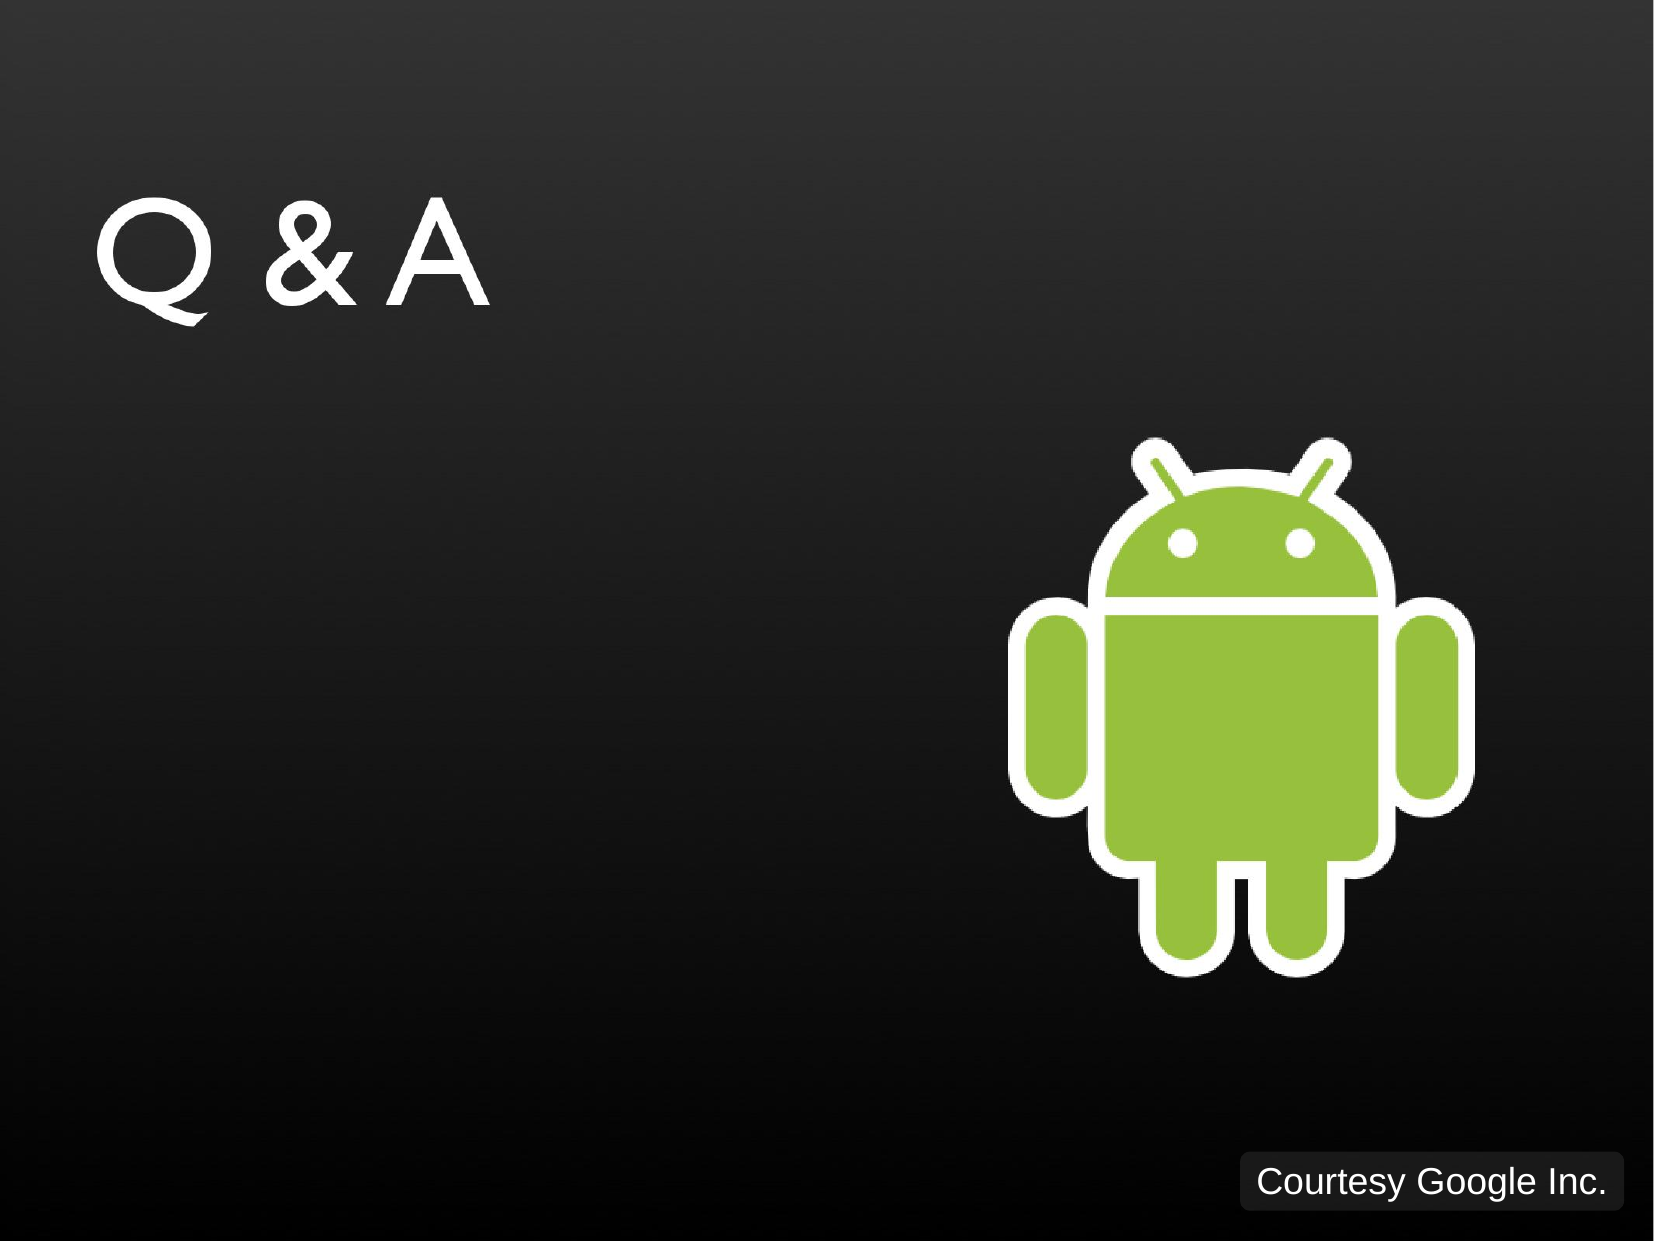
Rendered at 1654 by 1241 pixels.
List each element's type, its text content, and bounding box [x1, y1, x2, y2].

picture [0, 0, 1654, 1241]
text_box Courtesy Google Inc. [1240, 1151, 1625, 1211]
